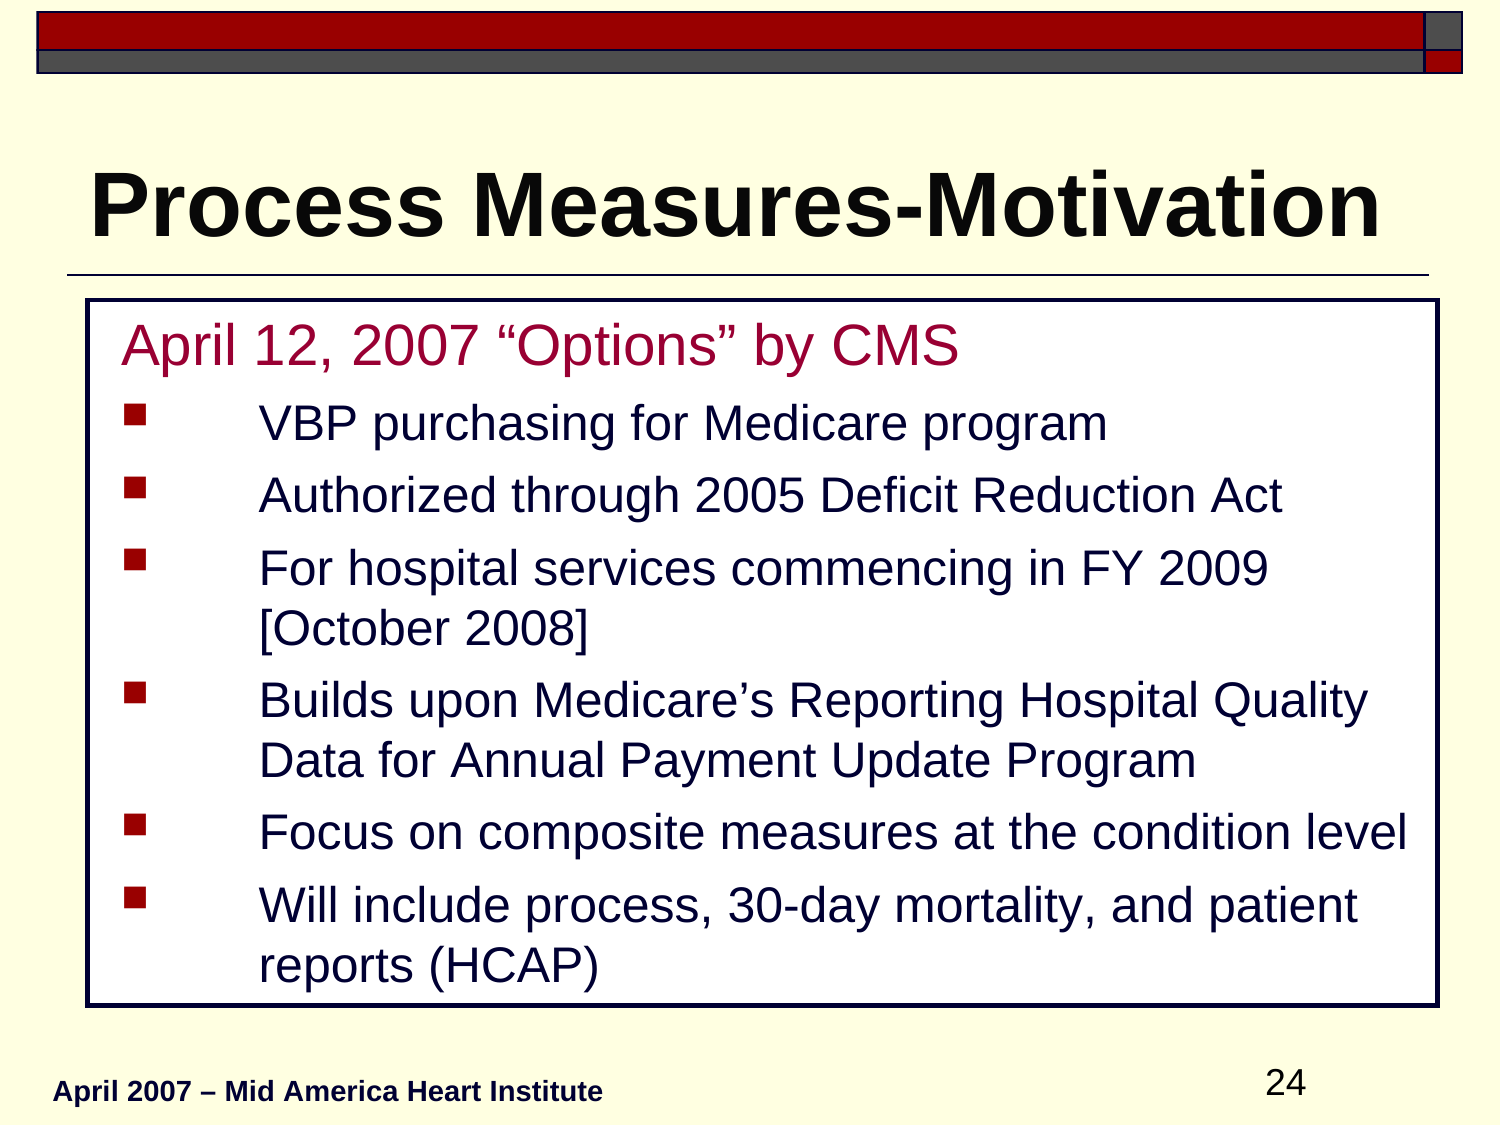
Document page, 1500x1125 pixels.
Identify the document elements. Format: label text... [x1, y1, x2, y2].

list April 12, 2007 “Options” by CMS VBP purchasing for Medicare program Authorized through 2005 Deficit Reduction Act For hospital services commencing in FY 2009 [October 2008] Builds upon Medicare’s Reporting Hospital Quality Data for Annual Payment Update Program Focus on composite measures at the condition level Will include process, 30-day mortality, and patient reports (HCAP) [87, 299, 1438, 1006]
title Process Measures-Motivation [74, 87, 1450, 263]
